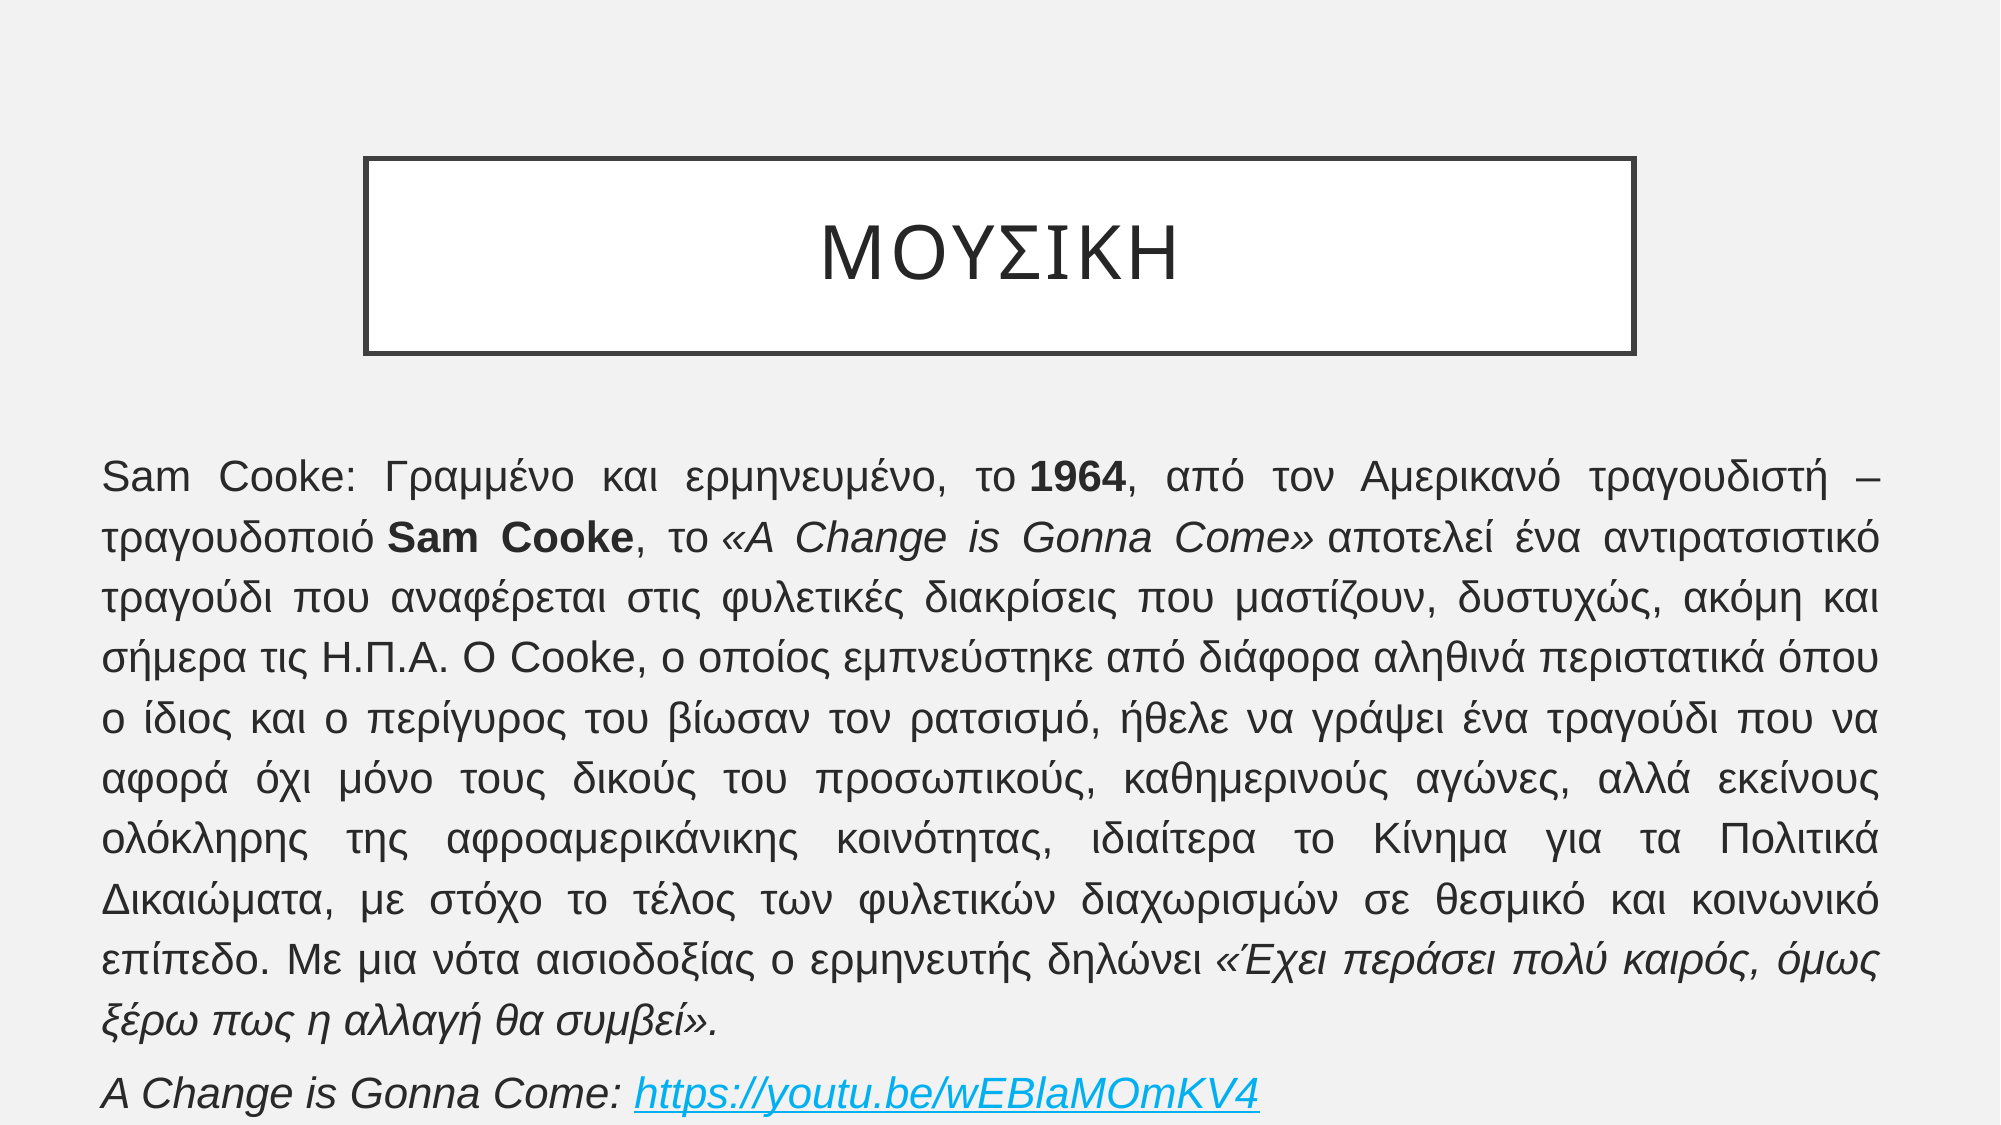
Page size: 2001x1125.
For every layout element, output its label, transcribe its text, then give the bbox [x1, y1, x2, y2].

title μουσικη [366, 158, 1634, 354]
list Sam Cooke: Γραμμένο και ερμηνευμένο, το 1964, από τον Αμερικανό τραγουδιστή – τραγουδοποιό Sam Cooke, το «A Change is Gonna Come» αποτελεί ένα αντιρατσιστικό τραγούδι που αναφέρεται στις φυλετικές διακρίσεις που μαστίζουν, δυστυχώς, ακόμη και σήμερα τις Η.Π.Α. Ο Cooke, ο οποίος εμπνεύστηκε από διάφορα αληθινά περιστατικά όπου ο ίδιος και ο περίγυρος του βίωσαν τον ρατσισμό, ήθελε να γράψει ένα τραγούδι που να αφορά όχι μόνο τους δικούς του προσωπικούς, καθημερινούς αγώνες, αλλά εκείνους ολόκληρης της αφροαμερικάνικης κοινότητας, ιδιαίτερα το Κίνημα για τα Πολιτικά Δικαιώματα, με στόχο το τέλος των φυλετικών διαχωρισμών σε θεσμικό και κοινωνικό επίπεδο. Με μια νότα αισιοδοξίας ο ερμηνευτής δηλώνει «Έχει περάσει πολύ καιρός, όμως ξέρω πως η αλλαγή θα συμβεί». A Change is Gonna Come: https://youtu.be/wEBlaMOmKV4 [86, 432, 1896, 1043]
